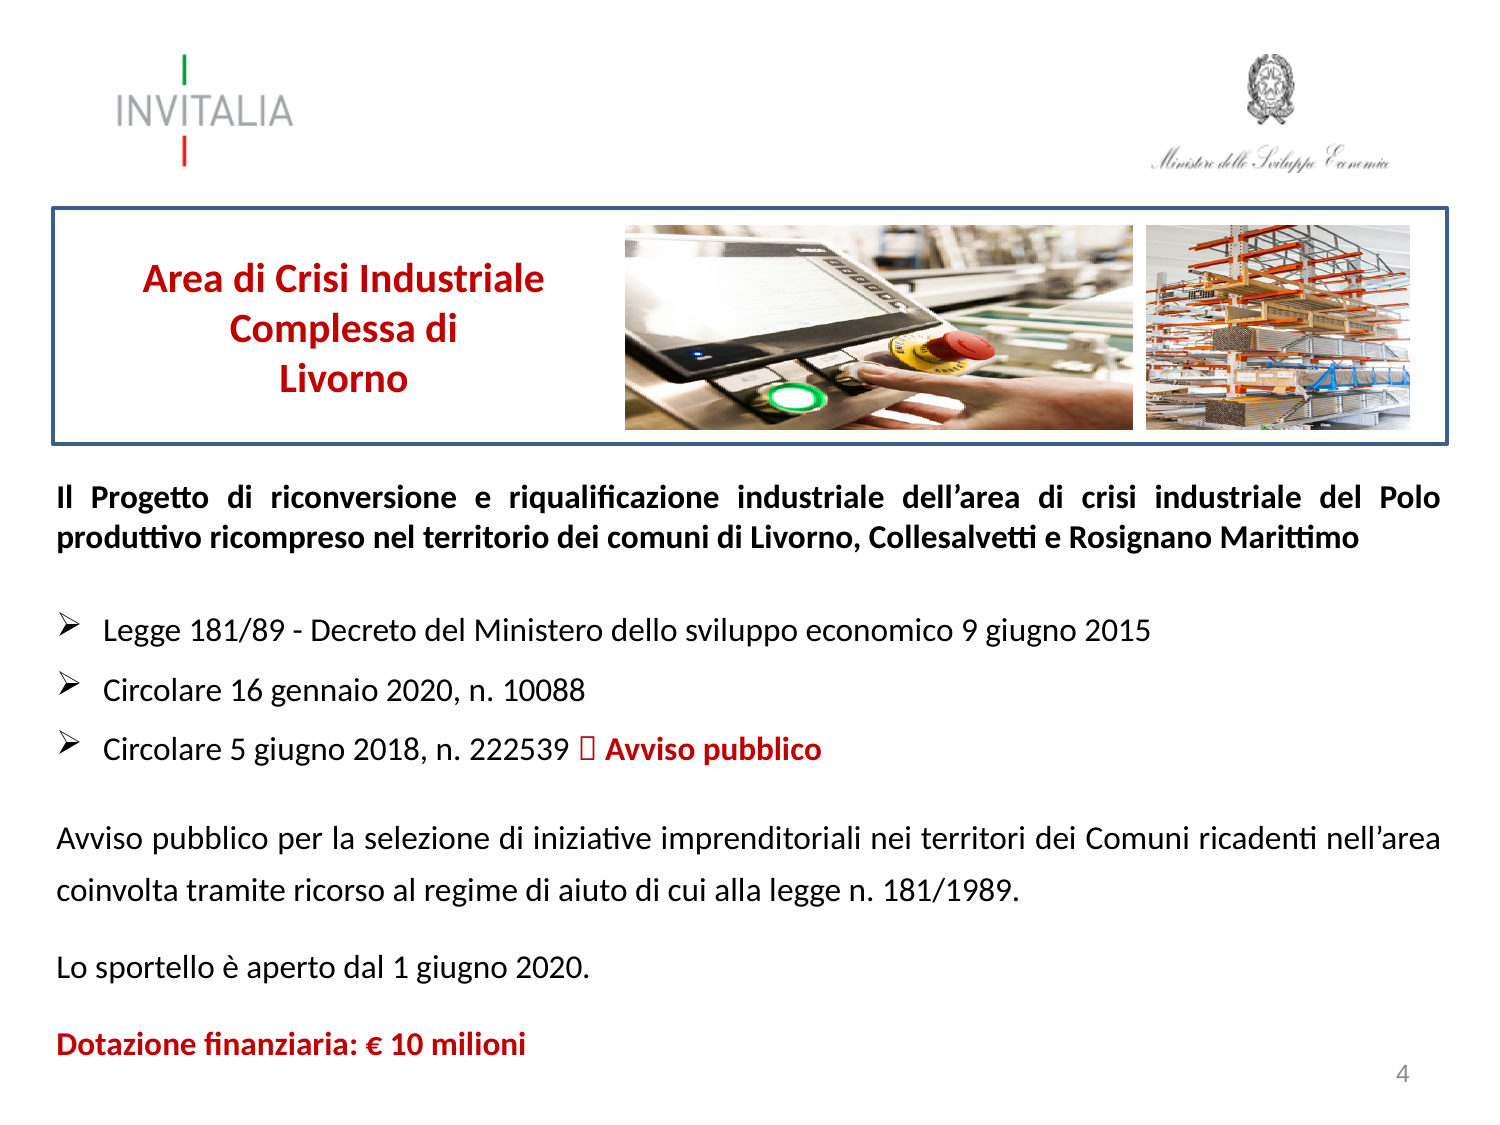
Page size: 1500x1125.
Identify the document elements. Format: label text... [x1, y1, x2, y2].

picture [625, 225, 1133, 430]
text_box Area di Crisi Industriale Complessa di Livorno [76, 243, 612, 409]
subtitle Il Progetto di riconversione e riqualificazione industriale dell’area di crisi industriale del Polo produttivo ricompreso nel territorio dei comuni di Livorno, Collesalvetti e Rosignano Marittimo Legge 181/89 - Decreto del Ministero dello sviluppo economico 9 giugno 2015 Circolare 16 gennaio 2020, n. 10088 Circolare 5 giugno 2018, n. 222539  Avviso pubblico Avviso pubblico per la selezione di iniziative imprenditoriali nei territori dei Comuni ricadenti nell’area coinvolta tramite ricorso al regime di aiuto di cui alla legge n. 181/1989. Lo sportello è aperto dal 1 giugno 2020. Dotazione finanziaria: € 10 milioni [41, 468, 1459, 1125]
picture [1146, 225, 1410, 430]
slide_number <numero> [1074, 1042, 1425, 1103]
picture [76, 54, 302, 173]
